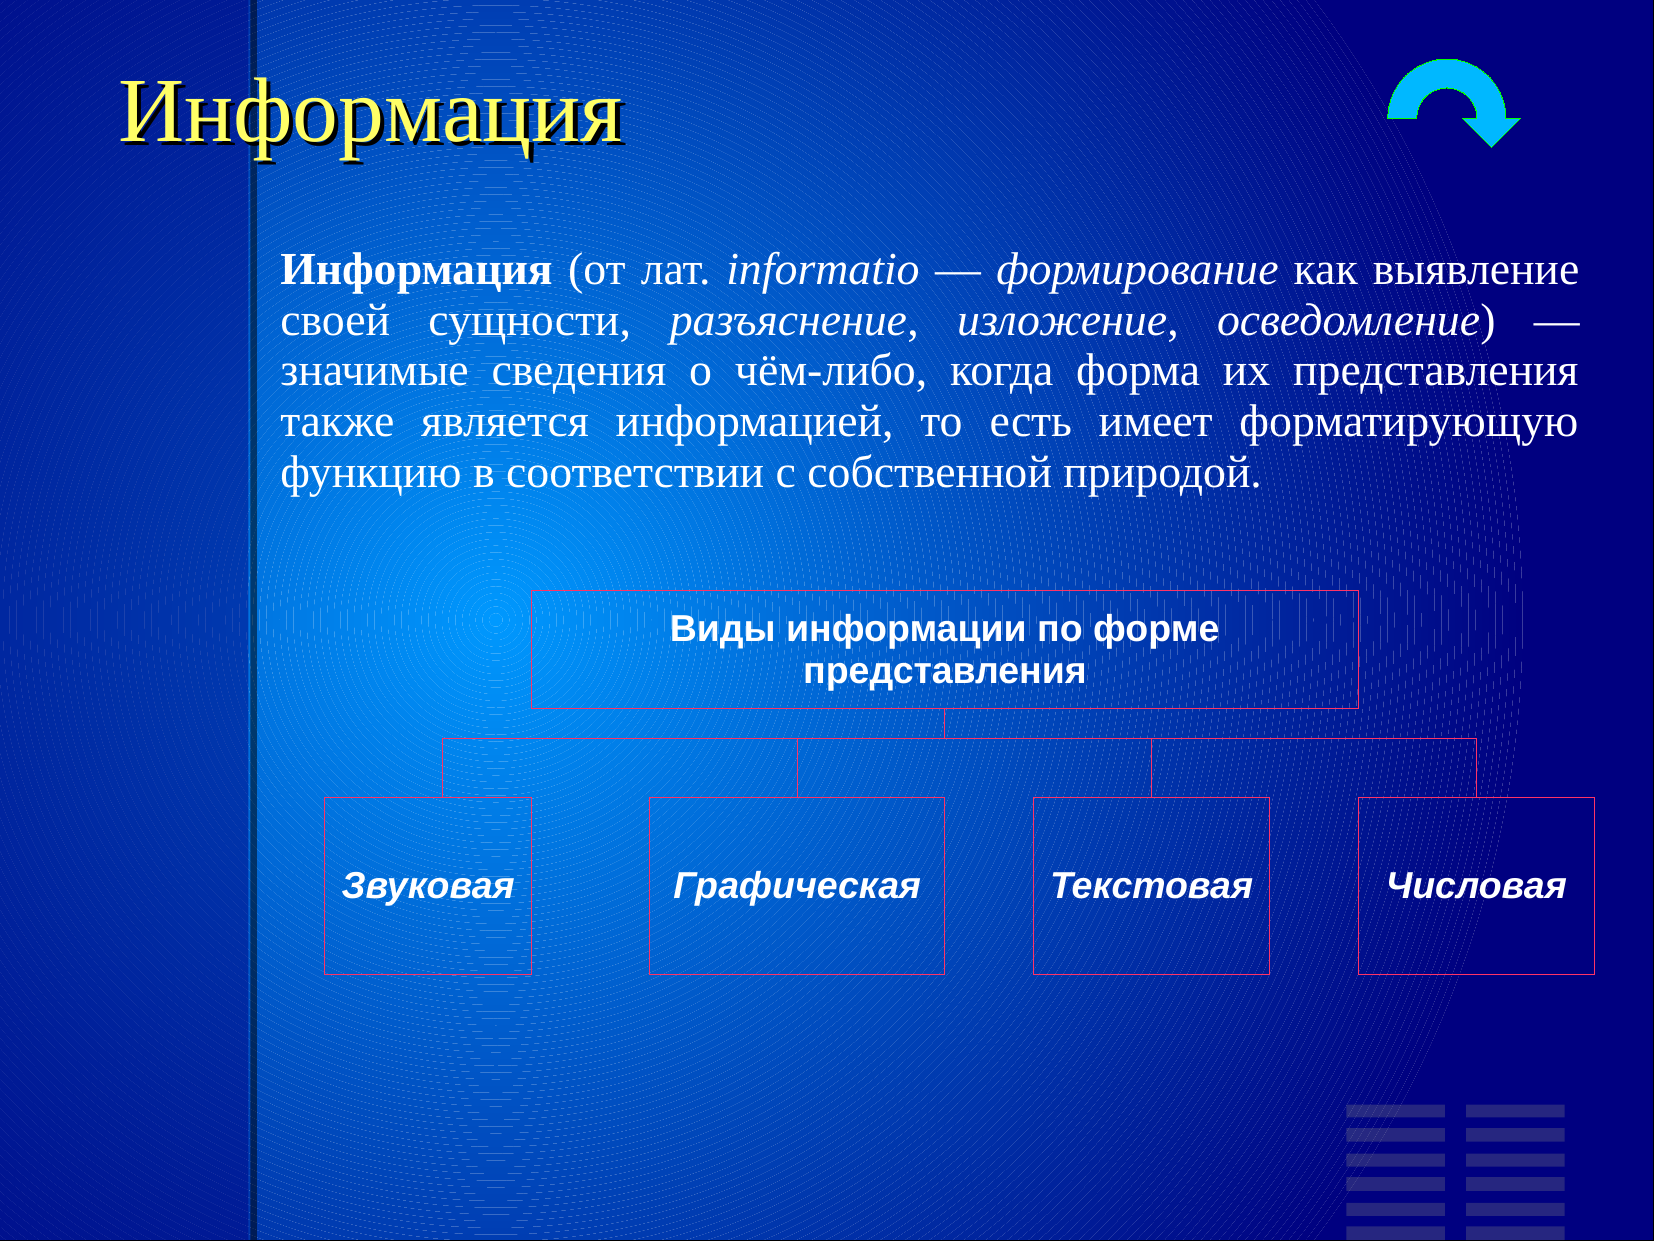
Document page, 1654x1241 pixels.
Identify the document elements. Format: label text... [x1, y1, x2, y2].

text_box [1387, 59, 1521, 148]
text_box Информация (от лат. informatio — формирование как выявление своей сущности, разъяснение, изложение, осведомление) — значимые сведения о чём-либо, когда форма их представления также является информацией, то есть имеет форматирующую функцию в соответствии с собственной природой. [265, 236, 1595, 508]
text_box Звуковая [324, 797, 532, 975]
text_box Текстовая [1033, 797, 1270, 975]
title Информация [118, 14, 1531, 207]
text_box Виды информации по форме представления [531, 590, 1359, 709]
text_box Графическая [649, 797, 945, 975]
text_box Числовая [1358, 797, 1595, 975]
